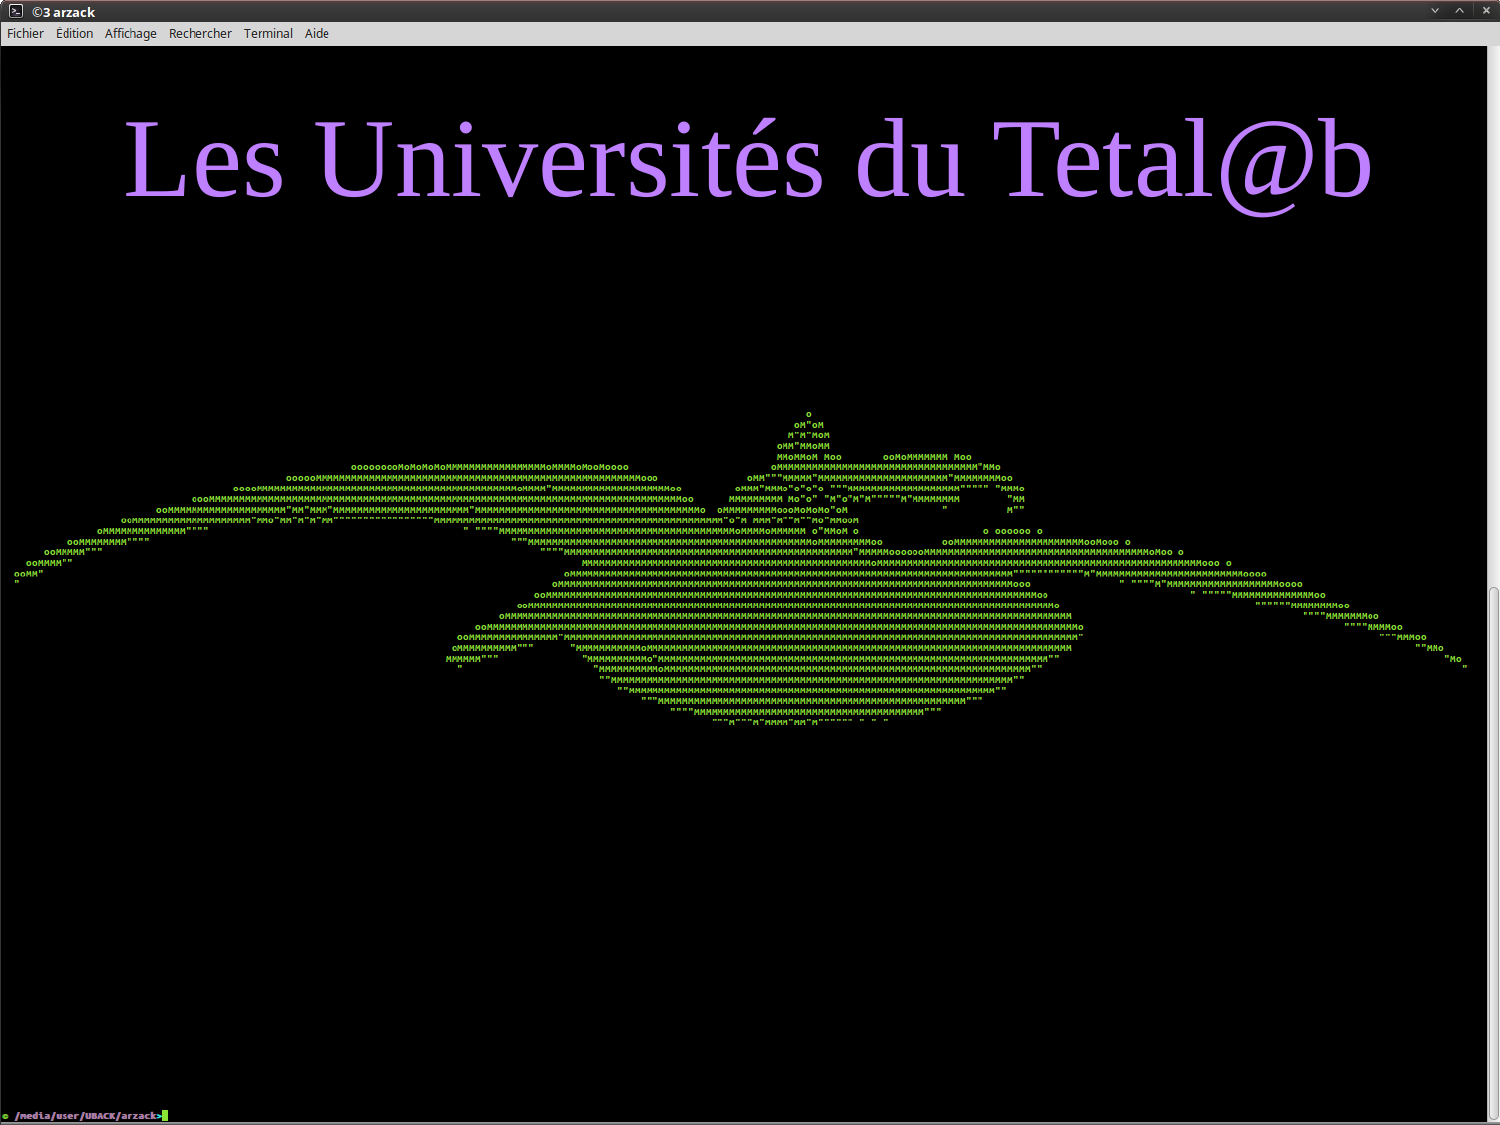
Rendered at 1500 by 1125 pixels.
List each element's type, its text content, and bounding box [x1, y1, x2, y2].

title Les Universités du Tetal@b [0, 7, 1500, 296]
picture [0, 0, 1500, 7]
picture [0, 296, 1500, 1125]
